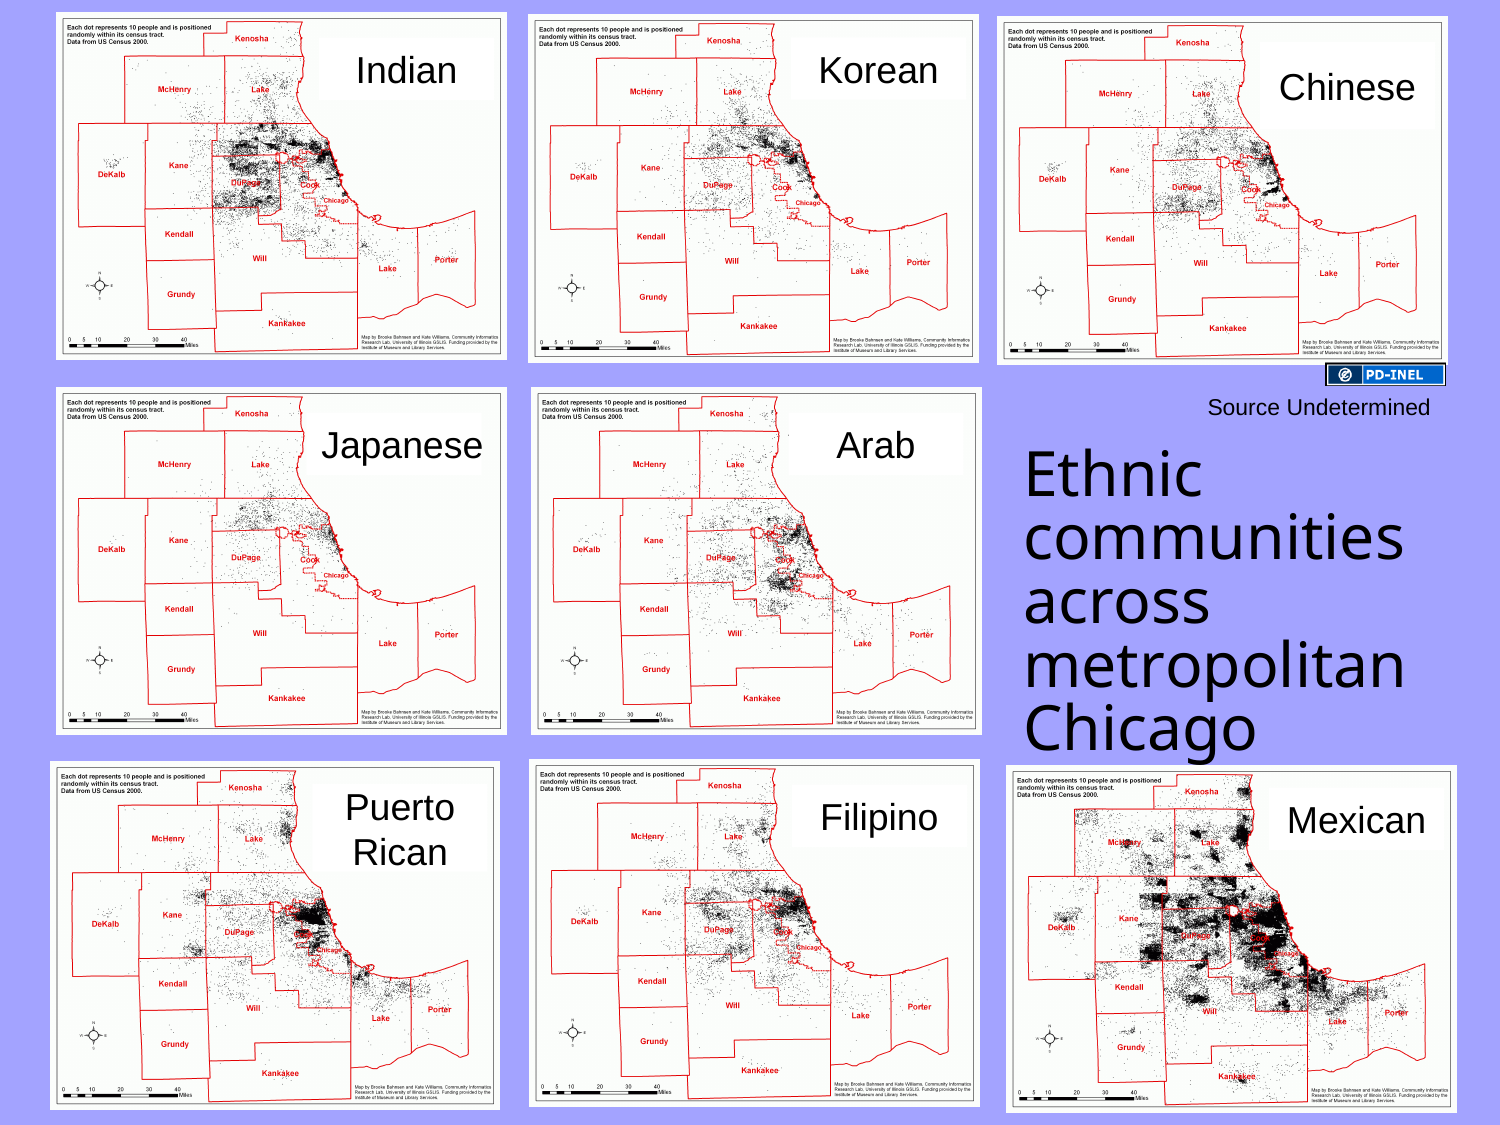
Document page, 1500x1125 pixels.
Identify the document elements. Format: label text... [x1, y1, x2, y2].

text_box Filipino [791, 784, 967, 848]
text_box Chinese [1259, 41, 1435, 130]
picture [529, 759, 980, 1108]
text_box Indian [318, 37, 494, 100]
picture [528, 14, 979, 363]
text_box Puerto Rican [312, 784, 488, 872]
text_box Source Undetermined [1170, 387, 1446, 425]
picture [56, 387, 507, 735]
picture [50, 761, 500, 1110]
picture [1006, 765, 1457, 1113]
picture [56, 12, 507, 360]
picture [997, 16, 1448, 386]
text_box Ethnic communities across metropolitan Chicago [1008, 437, 1500, 772]
text_box Mexican [1268, 787, 1444, 850]
text_box Arab [788, 412, 964, 475]
text_box Japanese [306, 412, 482, 475]
text_box Korean [791, 37, 967, 100]
picture [531, 387, 982, 735]
